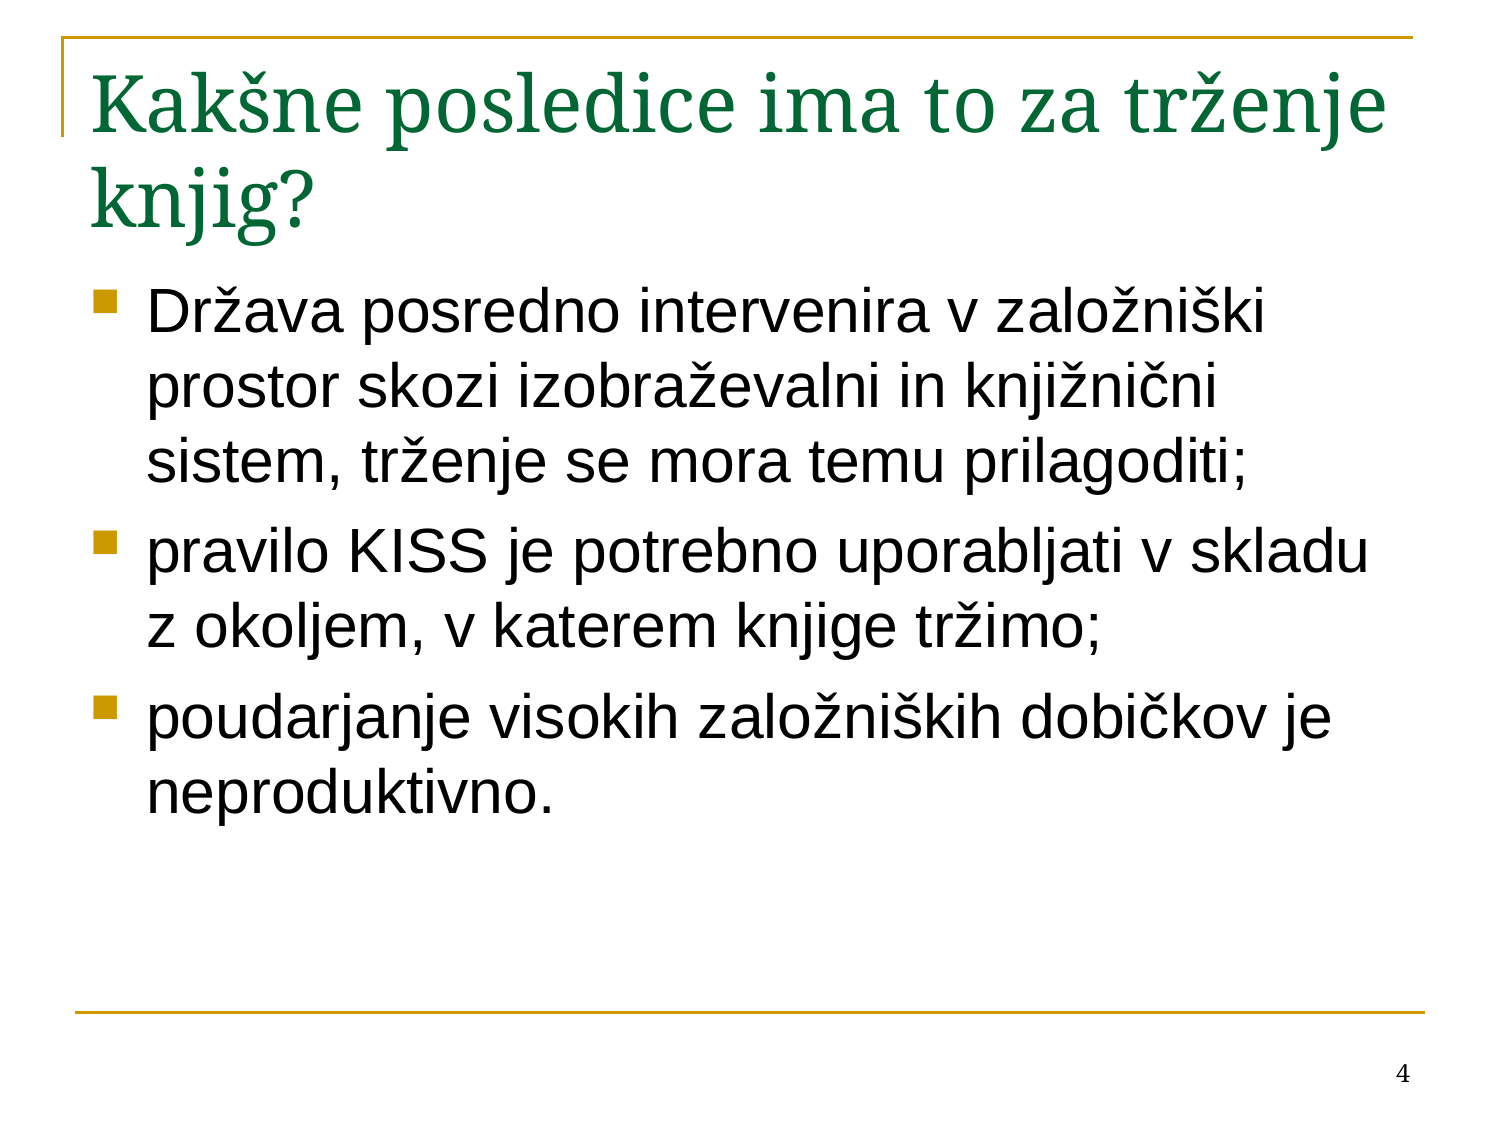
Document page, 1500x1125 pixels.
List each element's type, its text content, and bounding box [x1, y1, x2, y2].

list Država posredno intervenira v založniški prostor skozi izobraževalni in knjižnični sistem, trženje se mora temu prilagoditi; pravilo KISS je potrebno uporabljati v skladu z okoljem, v katerem knjige tržimo; poudarjanje visokih založniških dobičkov je neproduktivno. [75, 262, 1426, 1006]
title Kakšne posledice ima to za trženje knjig? [75, 45, 1426, 251]
text_box <number> [1074, 1024, 1426, 1100]
